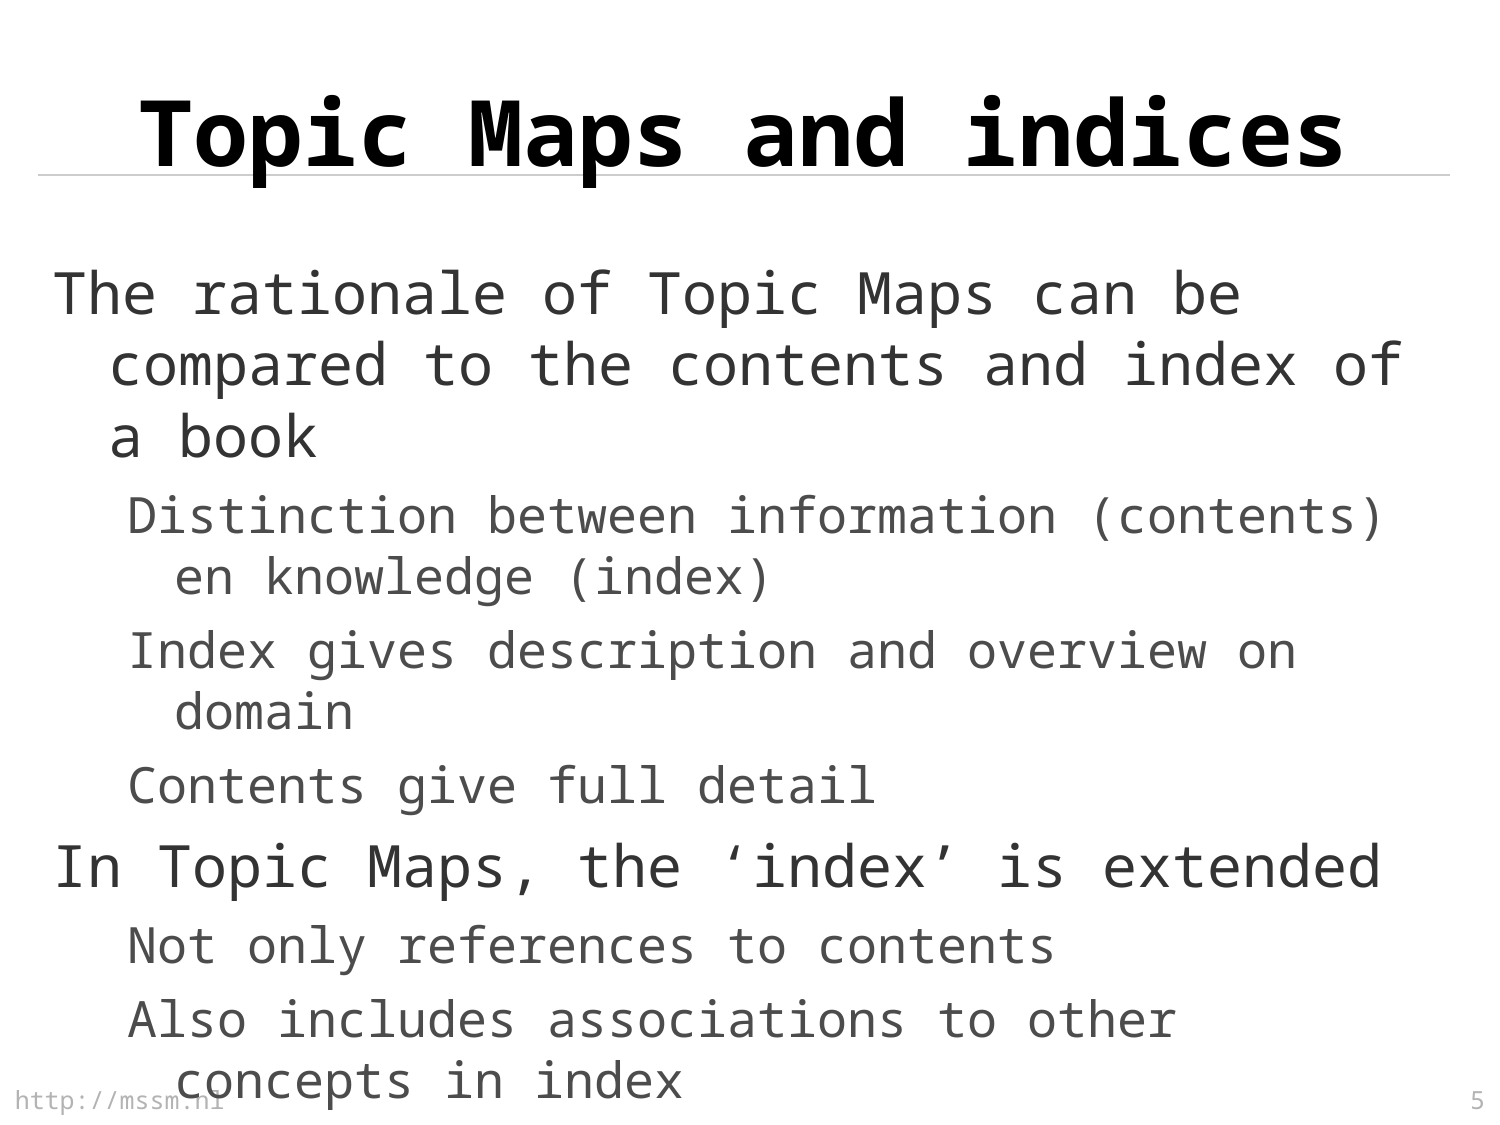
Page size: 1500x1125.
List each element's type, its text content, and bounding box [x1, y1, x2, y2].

list The rationale of Topic Maps can be compared to the contents and index of a book Distinction between information (contents) en knowledge (index) Index gives description and overview on domain Contents give full detail In Topic Maps, the ‘index’ is extended Not only references to contents Also includes associations to other concepts in index Topic map represents a complete domain Advanced way of adding metadata Information is stored/accessed subject based [37, 249, 1450, 1076]
title Topic Maps and indices [37, 37, 1450, 225]
